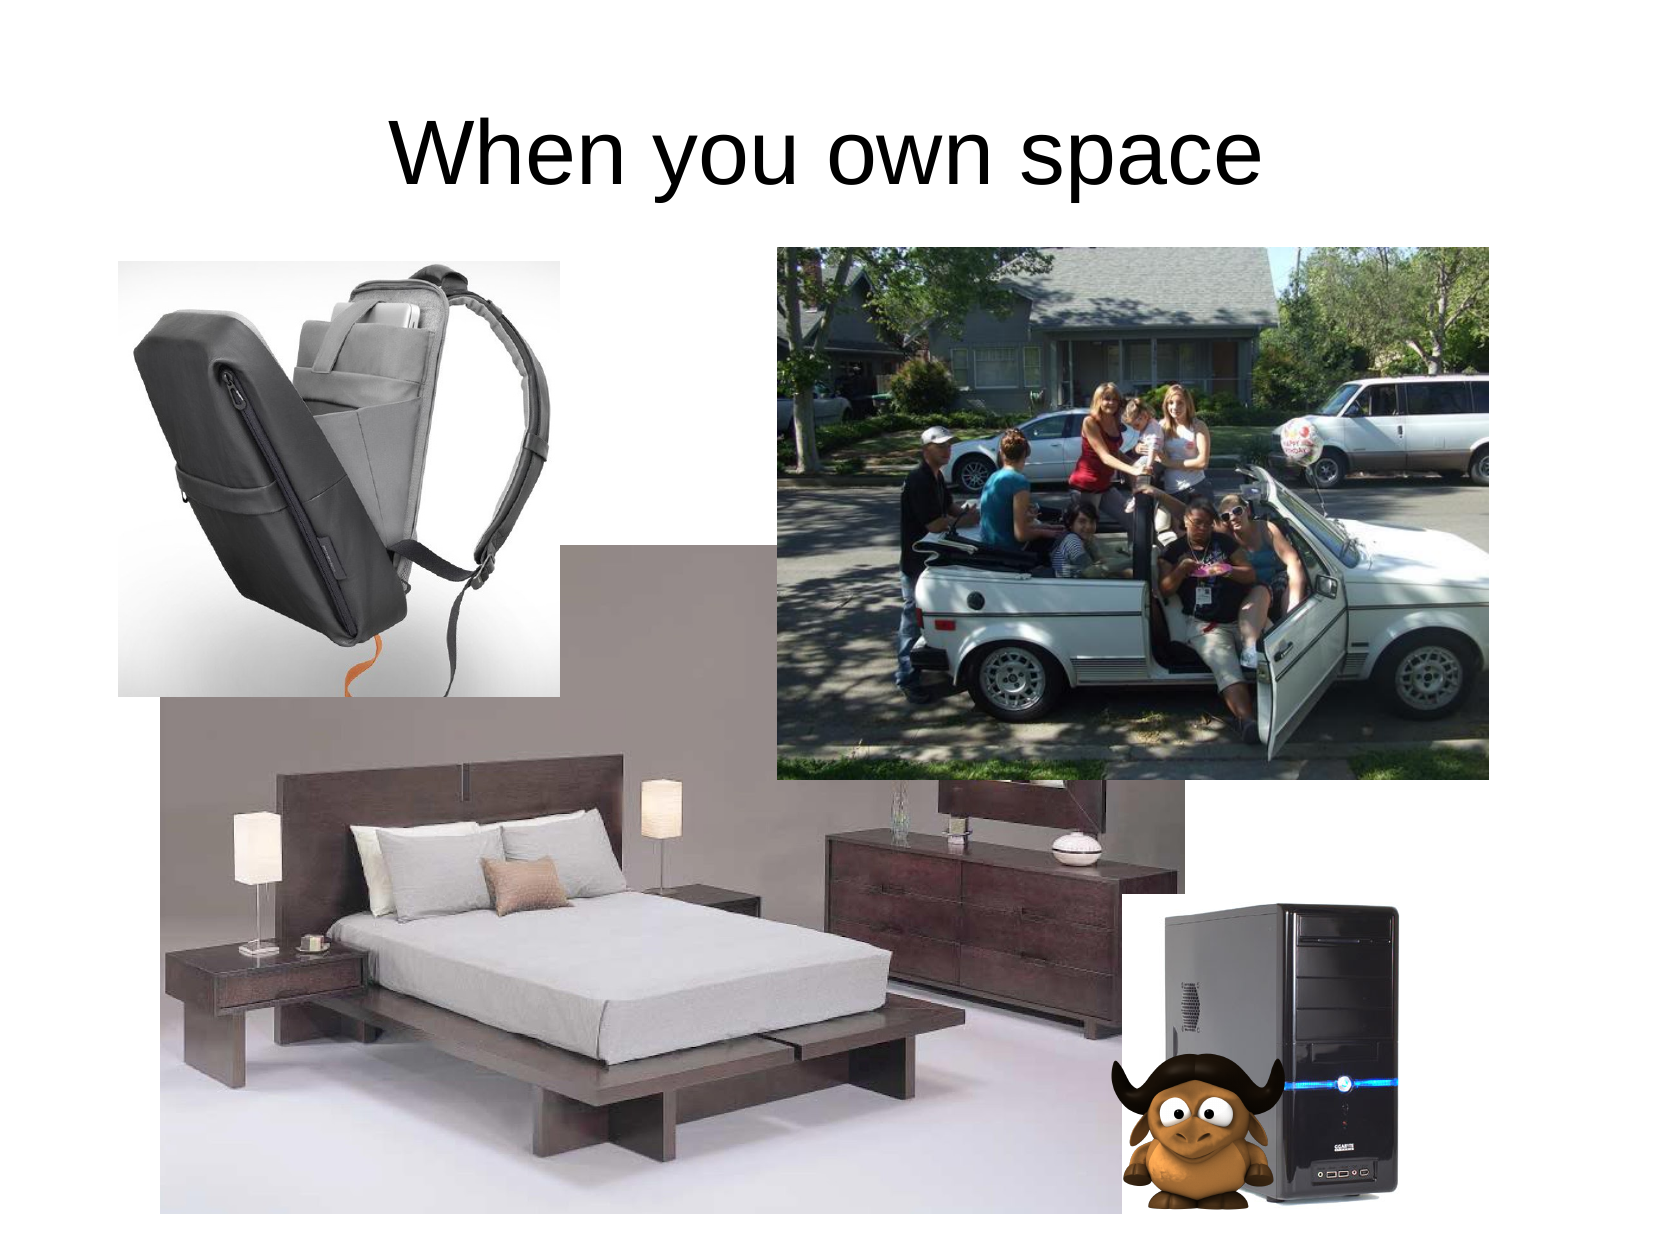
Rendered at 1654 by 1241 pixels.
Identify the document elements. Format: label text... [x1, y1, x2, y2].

title When you own space [82, 49, 1571, 257]
picture [118, 247, 1489, 1241]
